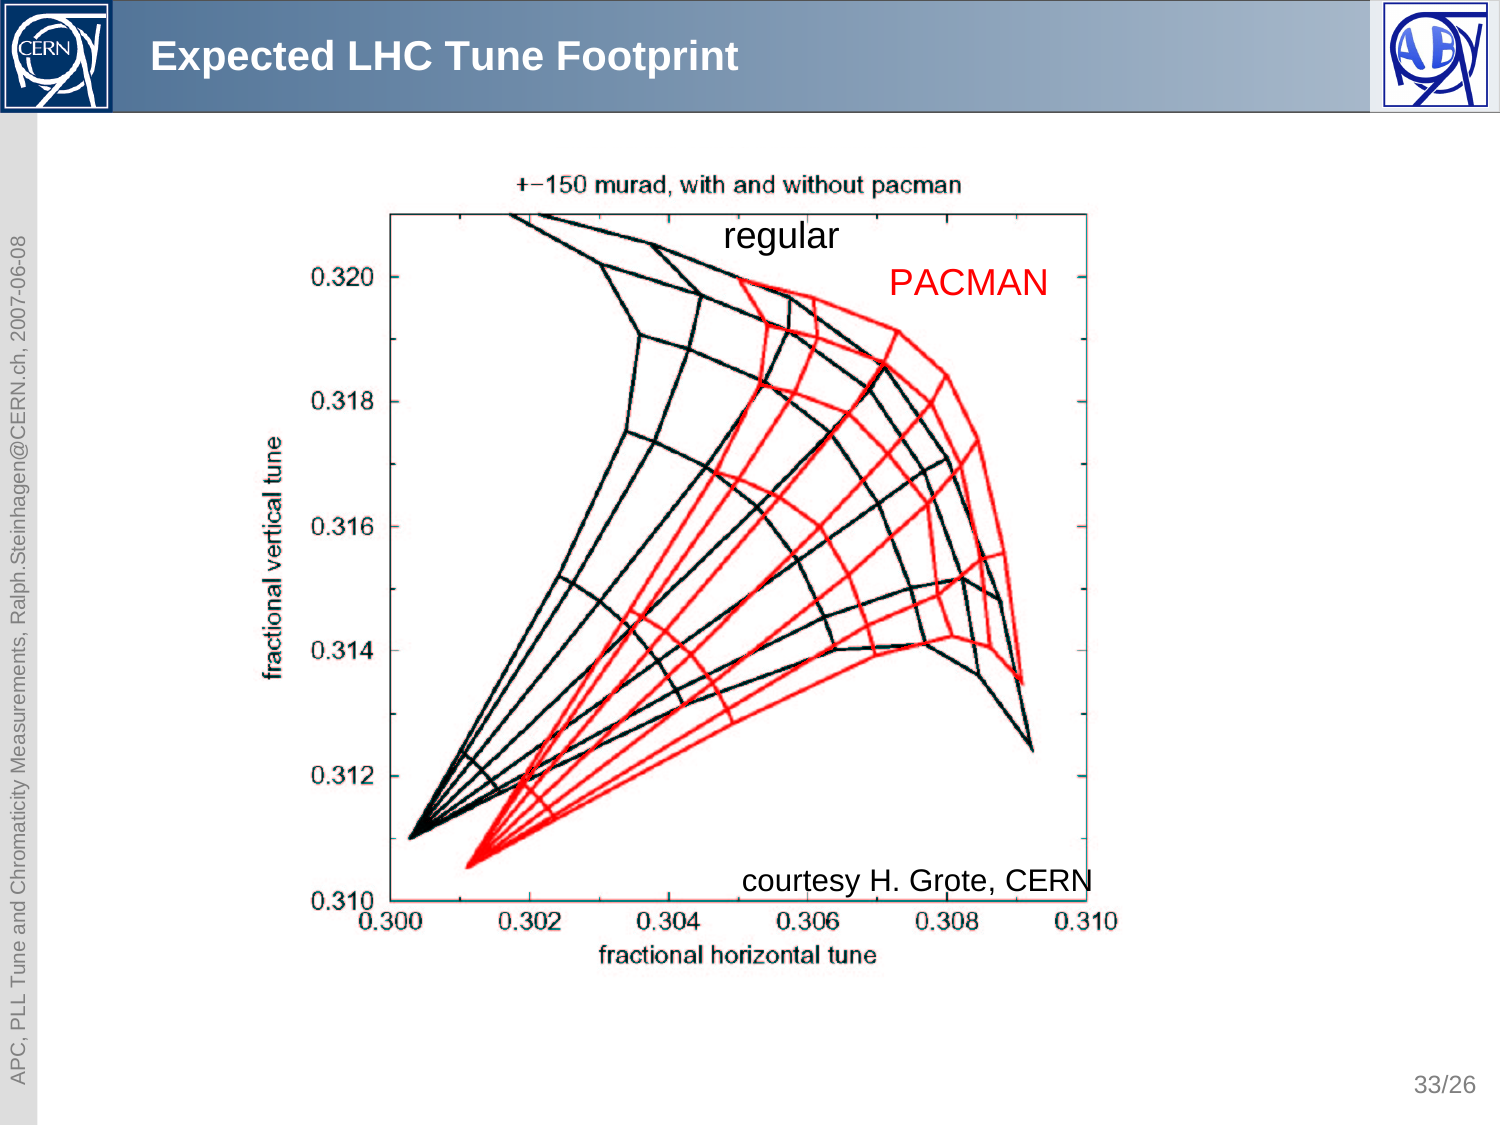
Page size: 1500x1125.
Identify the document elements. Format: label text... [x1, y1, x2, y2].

text_box regular [708, 206, 855, 264]
text_box courtesy H. Grote, CERN [727, 856, 1100, 906]
text_box PACMAN [874, 253, 1064, 311]
title Expected LHC Tune Footprint [150, 7, 1201, 106]
picture [0, 0, 113, 113]
picture [1382, 1, 1489, 108]
picture [253, 147, 1123, 978]
